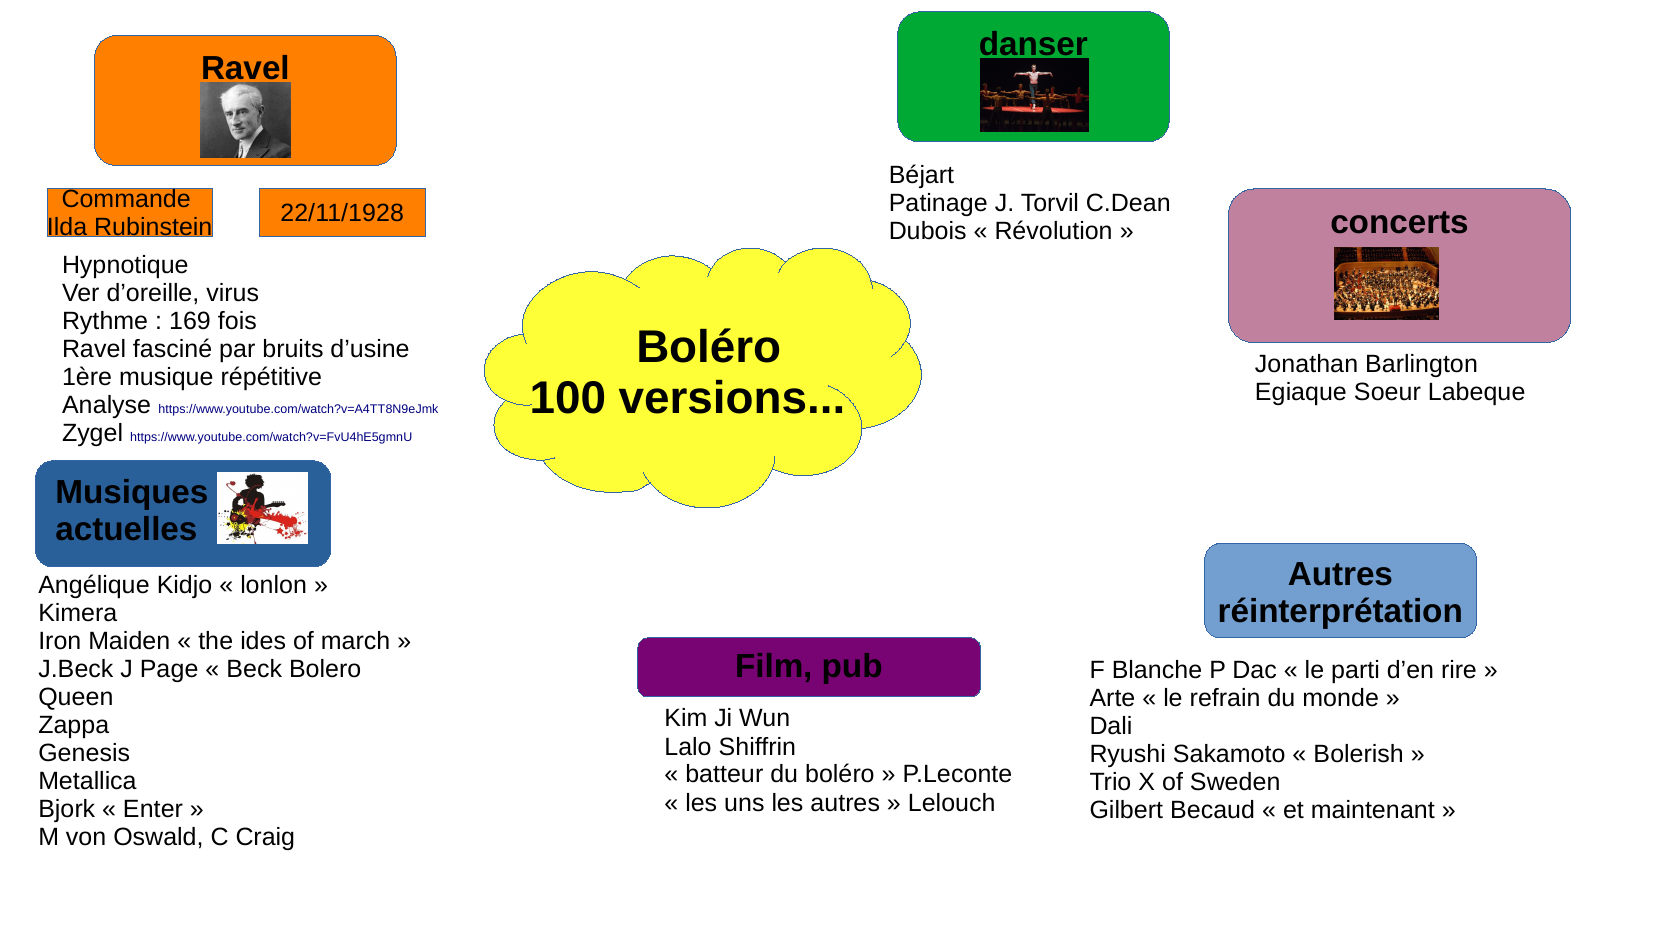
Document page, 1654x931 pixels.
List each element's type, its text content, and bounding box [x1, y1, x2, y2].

text_box concerts [1228, 188, 1571, 342]
text_box Autres réinterprétation [1204, 543, 1477, 638]
text_box Commande Ilda Rubinstein [47, 188, 213, 237]
picture [980, 58, 1089, 132]
text_box Boléro 100 versions... [484, 248, 922, 508]
picture [217, 472, 308, 544]
text_box 22/11/1928 [259, 188, 426, 237]
text_box Hypnotique Ver d’oreille, virus Rythme : 169 fois Ravel fasciné par bruits d’usine 1ère musique répétitive Analyse https://www.youtube.com/watch?v=A4TT8N9eJmk Zygel https://www.youtube.com/watch?v=FvU4hE5gmnU [47, 243, 461, 469]
text_box Jonathan Barlington Egiaque Soeur Labeque [1240, 342, 1571, 442]
text_box Angélique Kidjo « lonlon » Kimera Iron Maiden « the ides of march » J.Beck J Page « Beck Bolero Queen Zappa Genesis Metallica Bjork « Enter » M von Oswald, C Craig [23, 563, 520, 886]
text_box F Blanche P Dac « le parti d’en rire » Arte « le refrain du monde » Dali Ryushi Sakamoto « Bolerish » Trio X of Sweden Gilbert Becaud « et maintenant » [1074, 648, 1654, 874]
text_box Kim Ji Wun Lalo Shiffrin « batteur du boléro » P.Leconte « les uns les autres » Lelouch [649, 696, 1074, 852]
text_box Ravel [94, 35, 397, 166]
text_box Film, pub [637, 637, 981, 697]
text_box Musiques actuelles [35, 461, 331, 563]
text_box Béjart Patinage J. Torvil C.Dean Dubois « Révolution » [874, 153, 1217, 253]
picture [1334, 247, 1439, 320]
text_box danser [897, 11, 1170, 142]
picture [200, 82, 291, 158]
